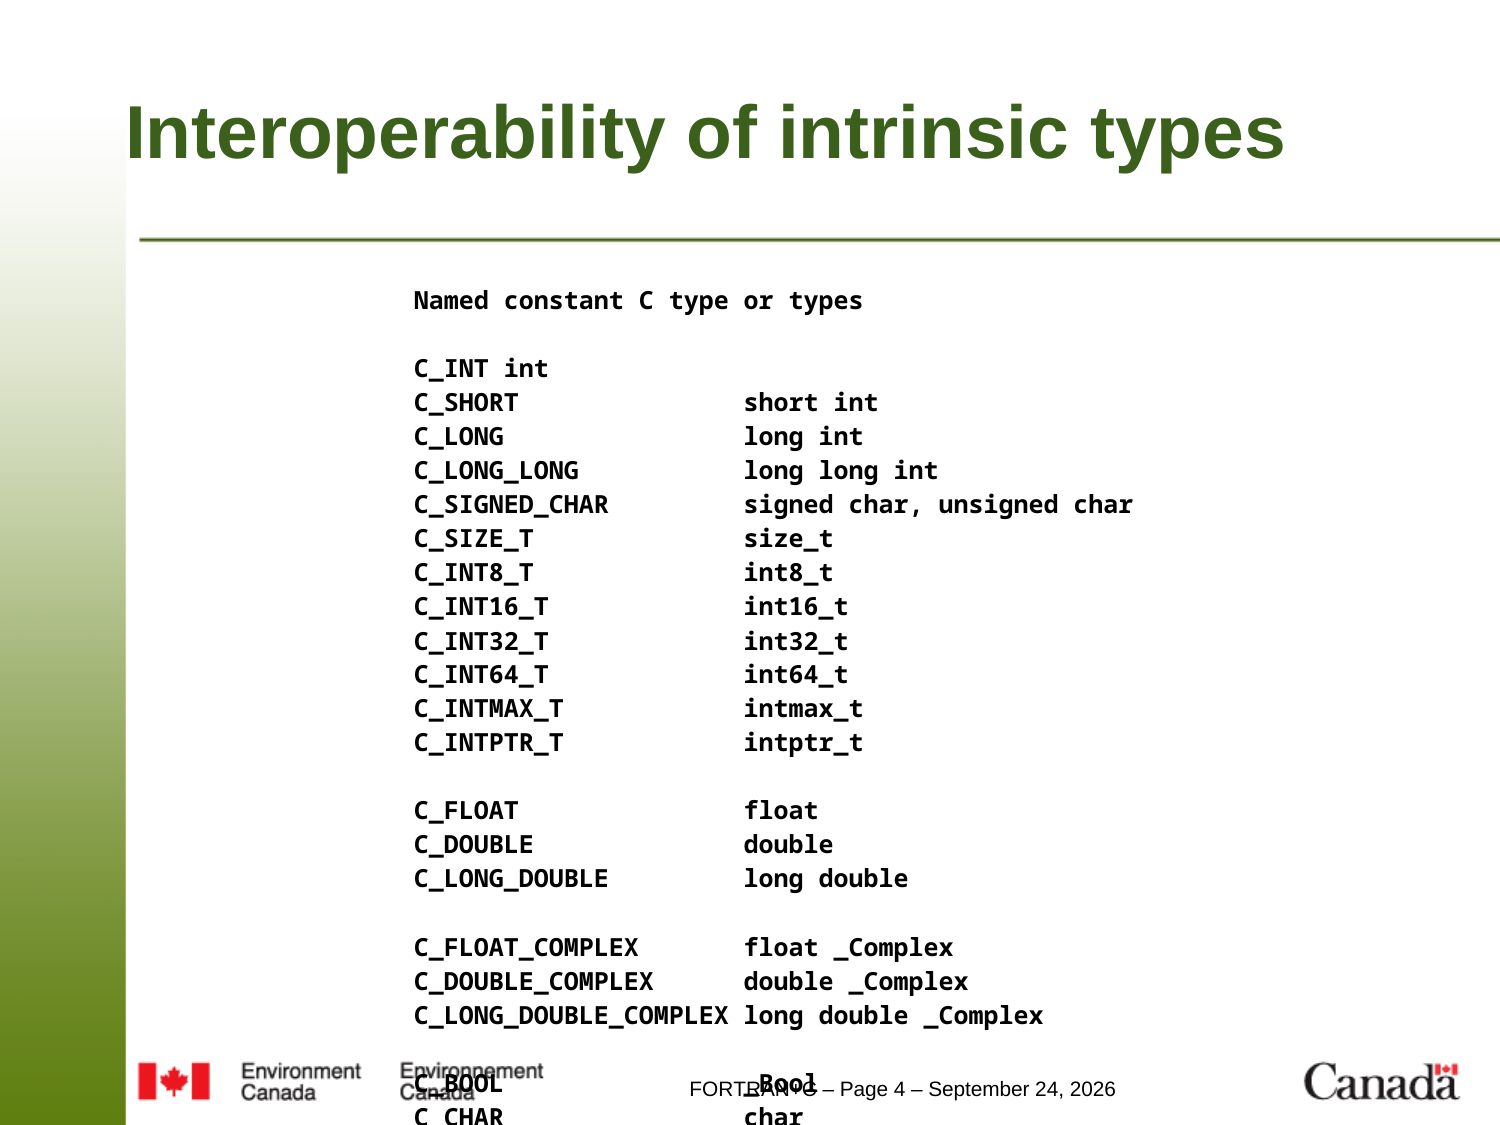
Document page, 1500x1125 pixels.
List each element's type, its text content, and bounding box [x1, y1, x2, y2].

picture [763, 1115, 768, 1125]
picture [0, 0, 1500, 1125]
text_box Named constant C type or types C_INT int C_SHORT short int C_LONG long int C_LONG_LONG long long int C_SIGNED_CHAR signed char, unsigned char C_SIZE_T size_t C_INT8_T int8_t C_INT16_T int16_t C_INT32_T int32_t C_INT64_T int64_t C_INTMAX_T intmax_t C_INTPTR_T intptr_t C_FLOAT float C_DOUBLE double C_LONG_DOUBLE long double C_FLOAT_COMPLEX float _Complex C_DOUBLE_COMPLEX double _Complex C_LONG_DOUBLE_COMPLEX long double _Complex C_BOOL _Bool C_CHAR char [399, 275, 1234, 1006]
title Interoperability of intrinsic types [125, 45, 1463, 221]
